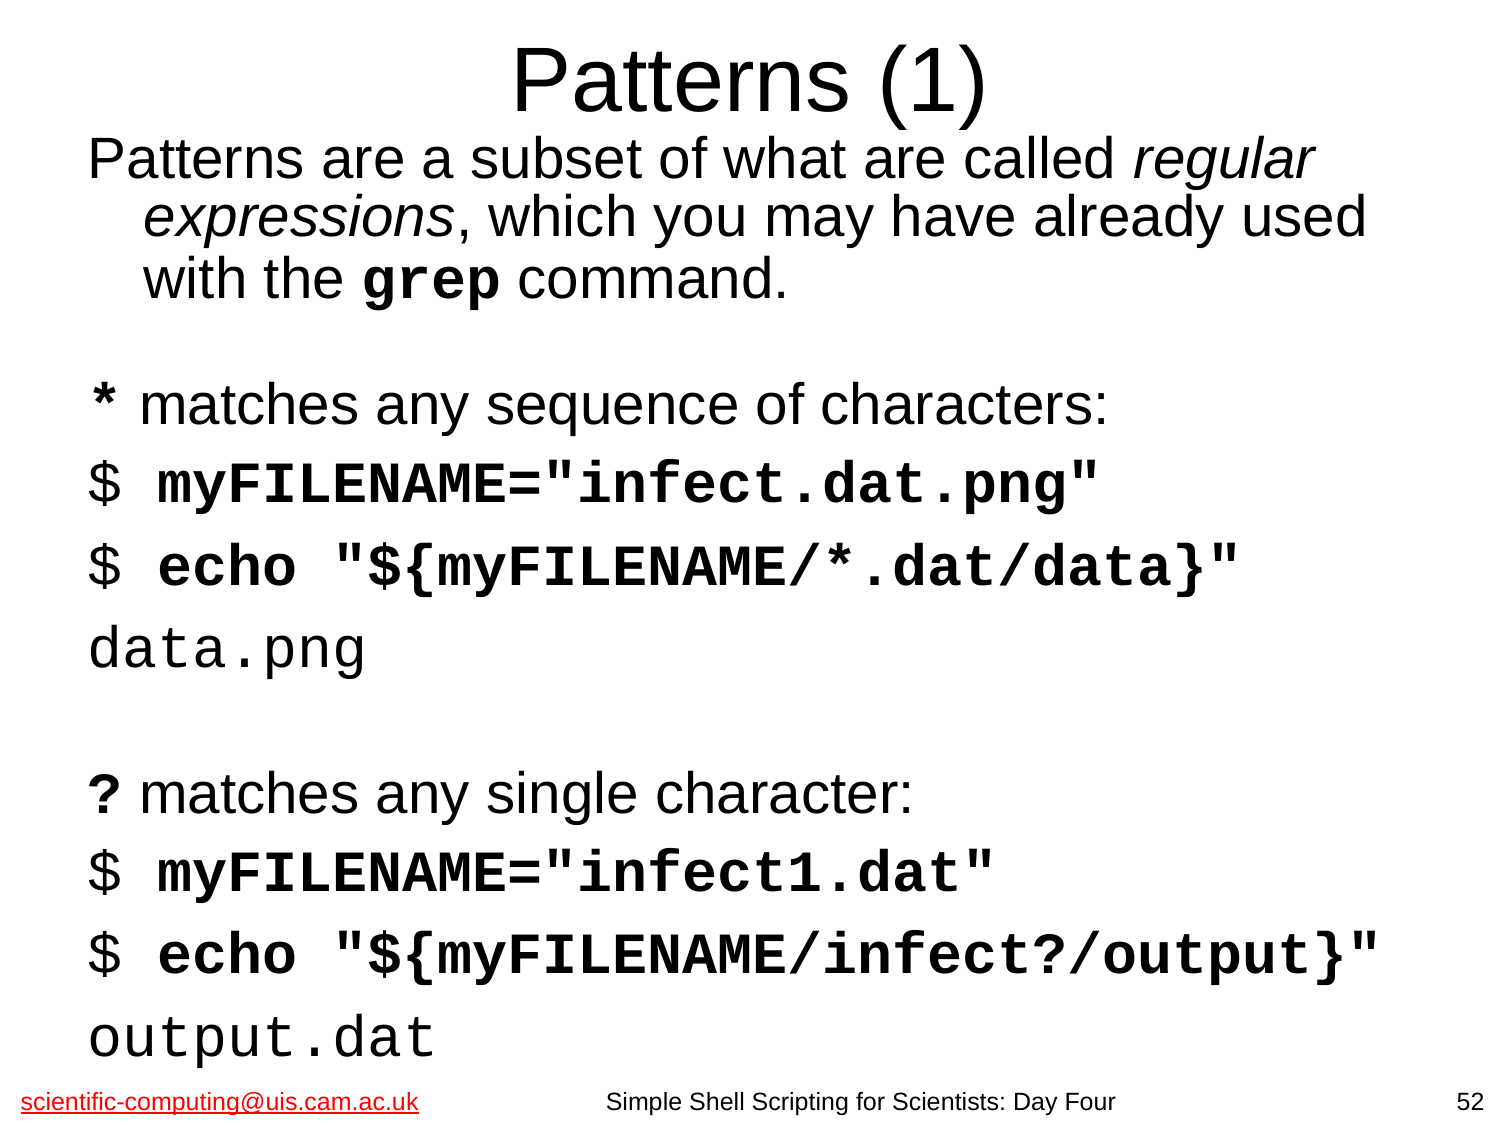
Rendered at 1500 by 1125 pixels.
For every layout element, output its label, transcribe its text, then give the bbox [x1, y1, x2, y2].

list Patterns are a subset of what are called regular expressions, which you may have already used with the grep command. * matches any sequence of characters: $ myFILENAME="infect.dat.png" $ echo "${myFILENAME/*.dat/data}" data.png ? matches any single character: $ myFILENAME="infect1.dat" $ echo "${myFILENAME/infect?/output}" output.dat [73, 123, 1428, 1089]
title Patterns (1) [112, 17, 1388, 123]
